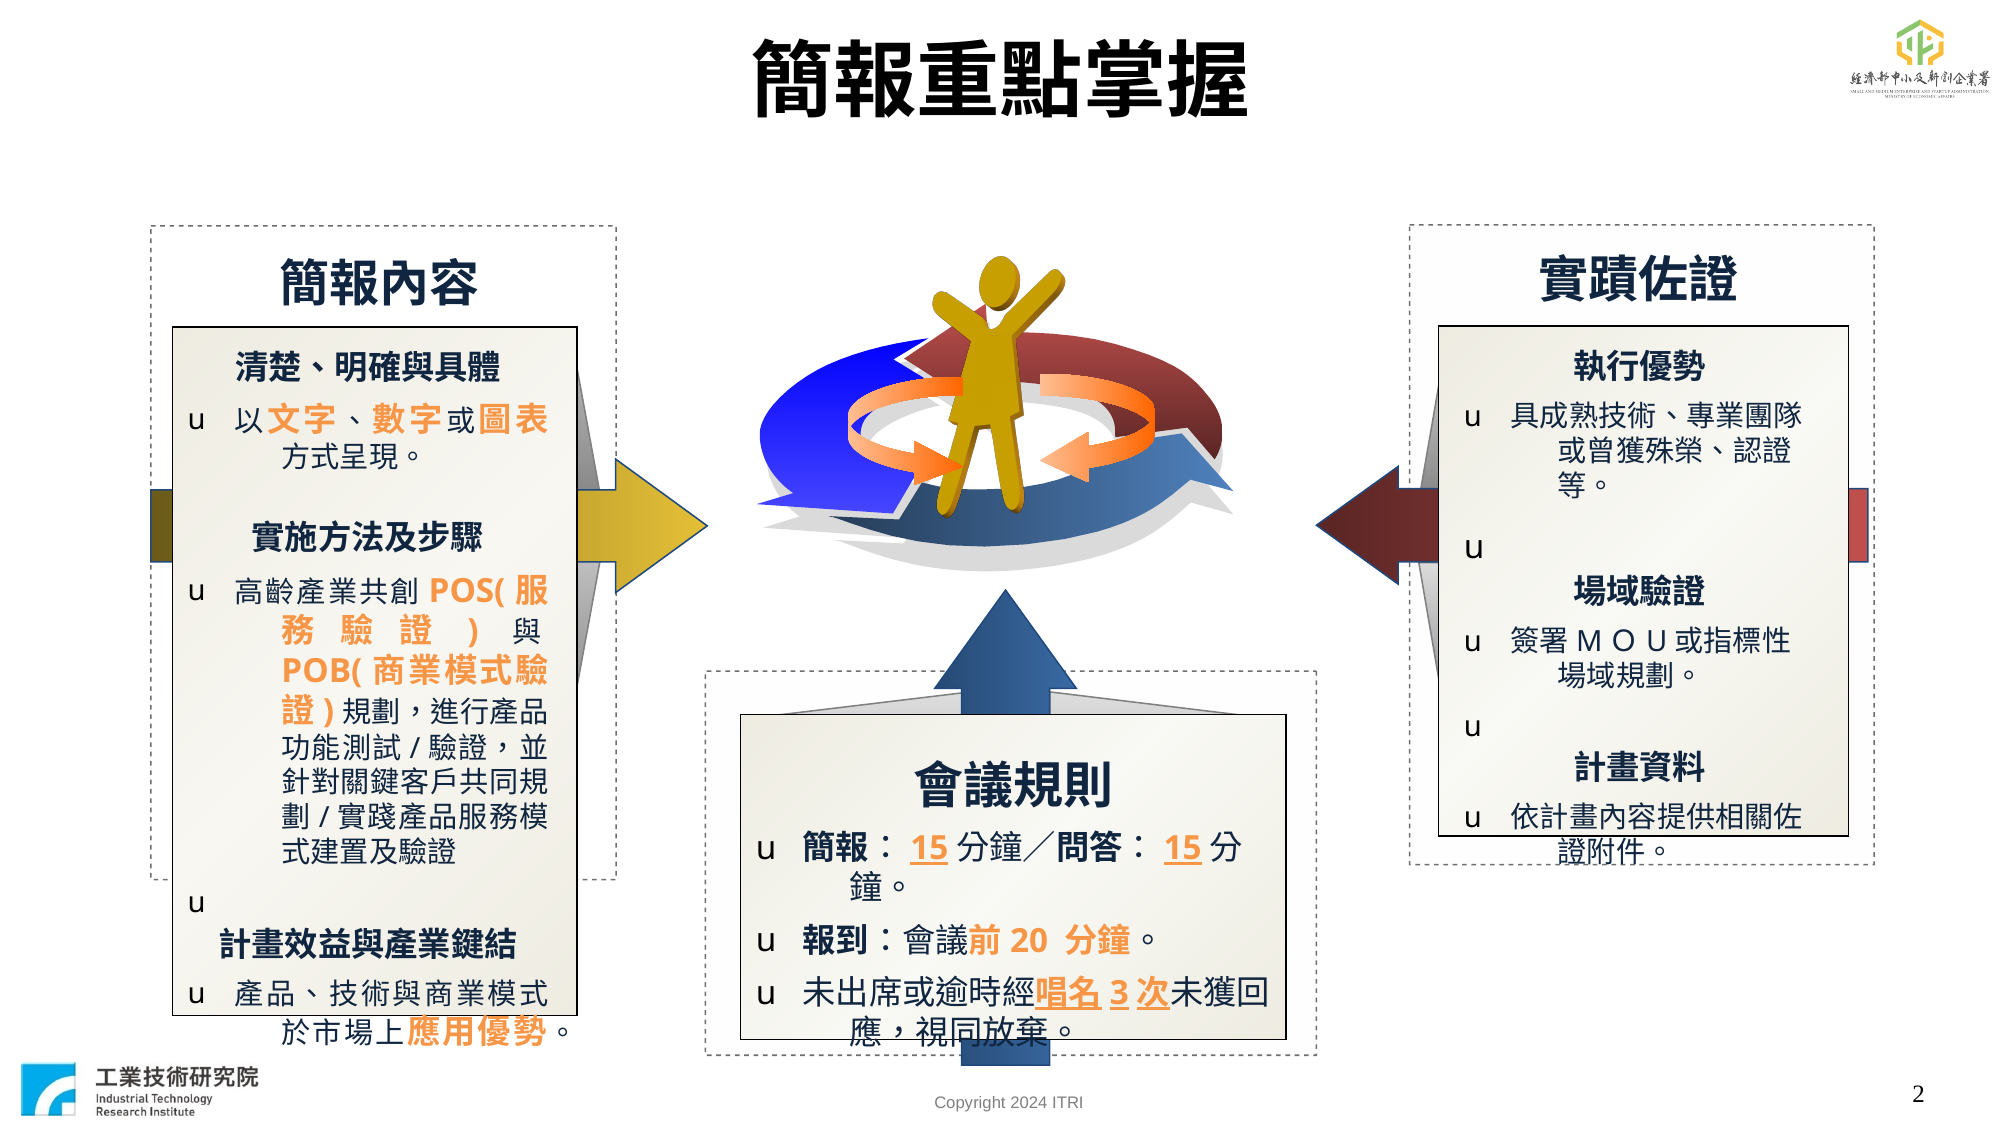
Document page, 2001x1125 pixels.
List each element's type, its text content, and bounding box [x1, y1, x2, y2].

text_box 簡報內容 [184, 244, 574, 319]
text_box [756, 257, 1234, 572]
text_box 實蹟佐證 [1449, 240, 1828, 315]
text_box 2 [1897, 1070, 1983, 1121]
text_box [705, 590, 1316, 1066]
title 簡報重點掌握 [407, 19, 1593, 112]
text_box 會議規則 簡報：15分鐘／問答：15分鐘。 報到：會議前20 分鐘。 未出席或逾時經唱名3次未獲回應，視同放棄。 [740, 746, 1286, 1022]
text_box 清楚、明確與具體 以文字、數字或圖表方式呈現。 實施方法及步驟 高齡產業共創POS(服務驗證)與POB(商業模式驗證)規劃，進行產品功能測試/驗證，並針對關鍵客戶共同規劃/實踐產品服務模式建置及驗證 計畫效益與產業鍵結 產品、技術與商業模式於市場上應用優勢。 [172, 338, 564, 1018]
text_box [1316, 225, 1874, 865]
text_box 執行優勢 具成熟技術、專業團隊或曾獲殊榮、認證等。 場域驗證 簽署MＯU或指標性場域規劃。 計畫資料 依計畫內容提供相關佐證附件。 [1448, 337, 1831, 834]
text_box [150, 226, 708, 1015]
